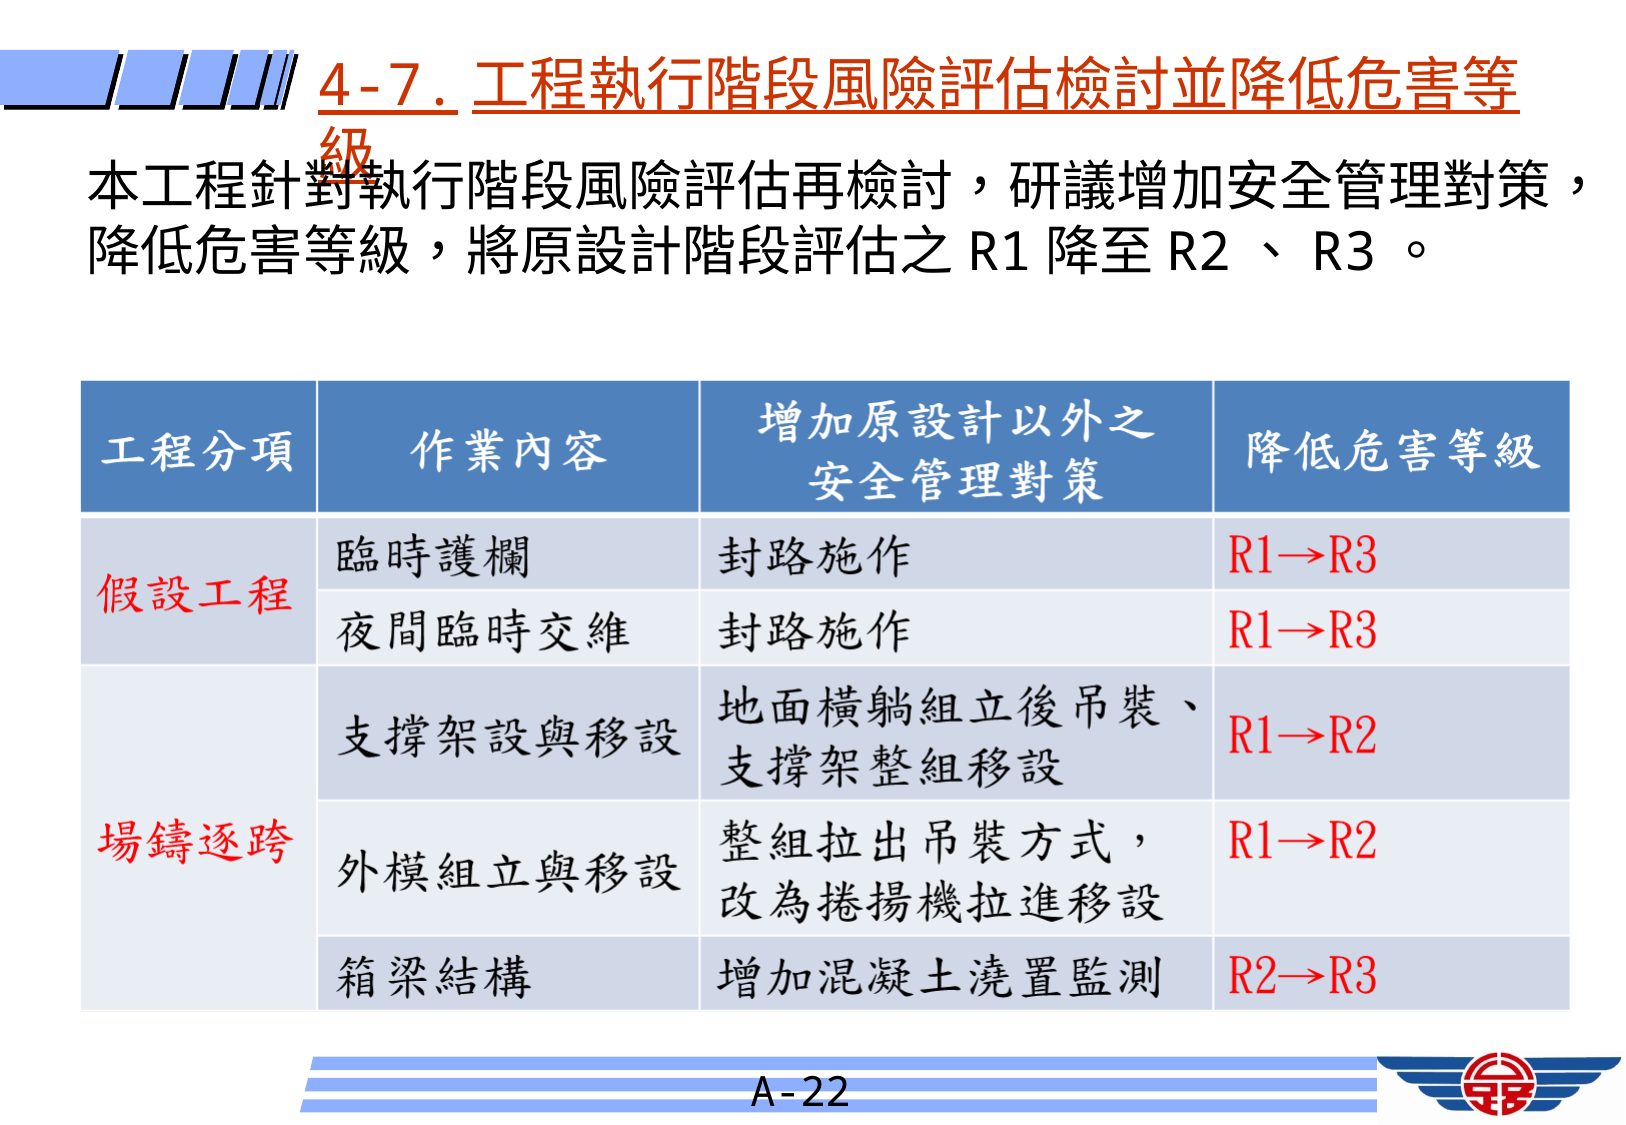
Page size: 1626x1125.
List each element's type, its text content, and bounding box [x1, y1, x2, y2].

text_box 本工程針對執行階段風險評估再檢討，研議增加安全管理對策，降低危害等級，將原設計階段評估之R1降至R2、R3。 [71, 144, 1592, 289]
picture [79, 372, 1571, 1034]
text_box 4-7.工程執行階段風險評估檢討並降低危害等級 [302, 39, 1593, 153]
